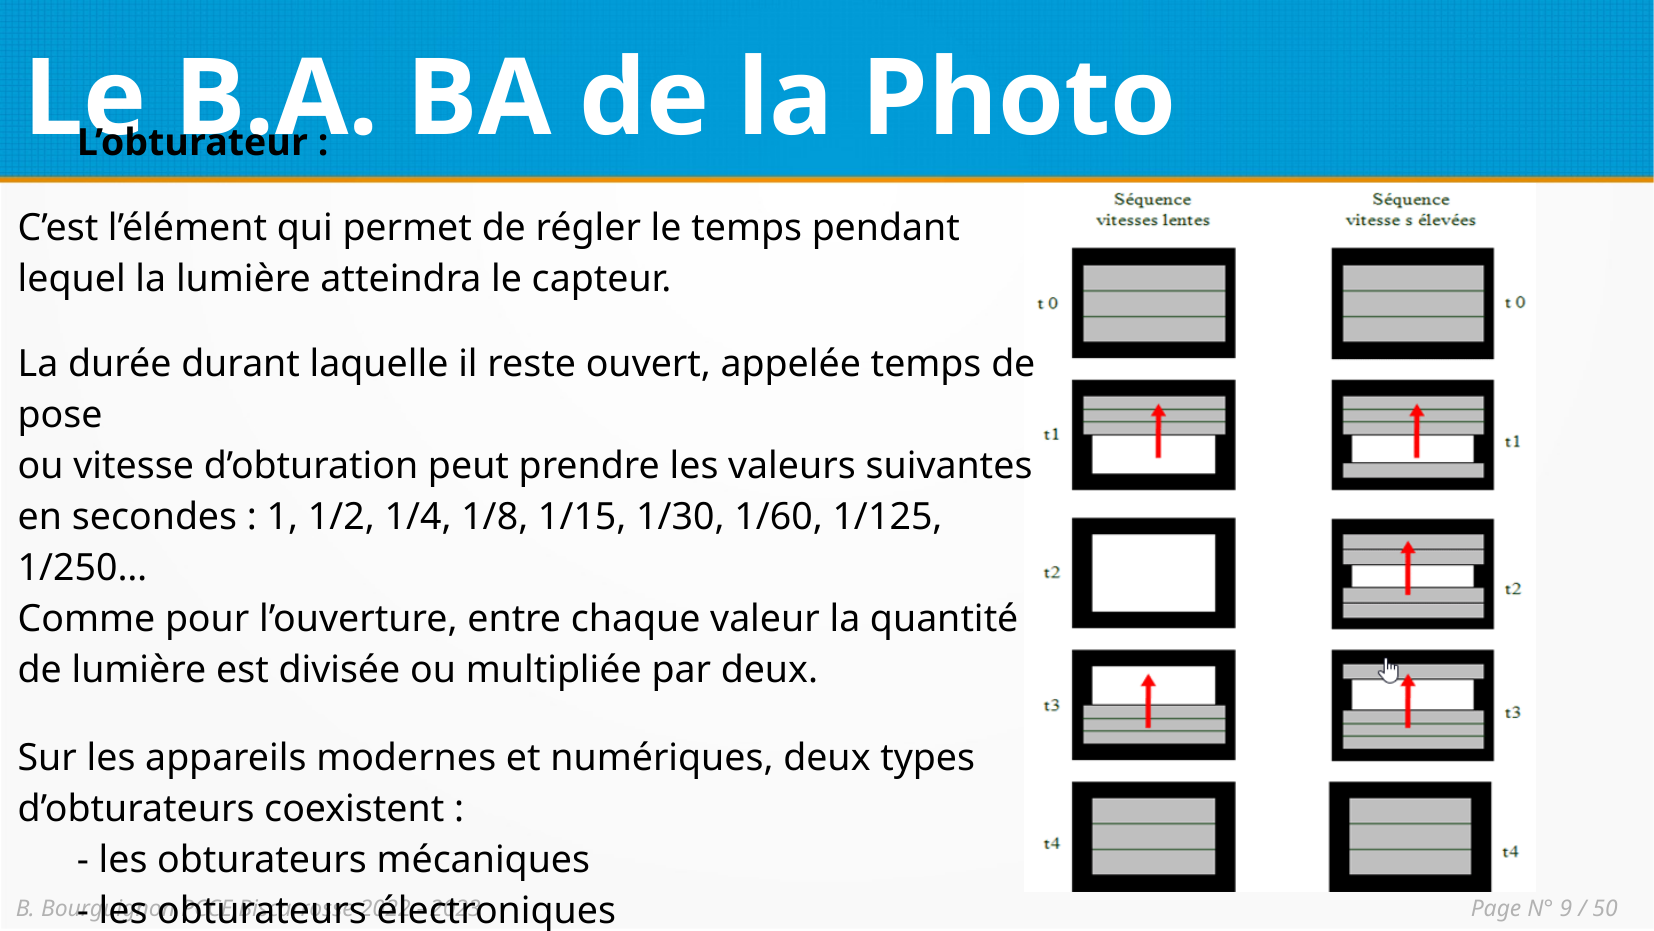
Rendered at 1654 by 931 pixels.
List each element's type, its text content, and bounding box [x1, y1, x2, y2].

picture [535, 905, 547, 921]
text_box L’obturateur : C’est l’élément qui permet de régler le temps pendant lequel la lumière atteindra le capteur. La durée durant laquelle il reste ouvert, appelée temps de pose ou vitesse d’obturation peut prendre les valeurs suivantes en secondes : 1, 1/2, 1/4, 1/8, 1/15, 1/30, 1/60, 1/125, 1/250… Comme pour l’ouverture, entre chaque valeur la quantité de lumière est divisée ou multipliée par deux. Sur les appareils modernes et numériques, deux types d’obturateurs coexistent : - les obturateurs mécaniques - les obturateurs électroniques [11, 171, 1075, 880]
picture [0, 175, 1654, 931]
title Le B.A. BA de la Photo [23, 17, 1630, 166]
